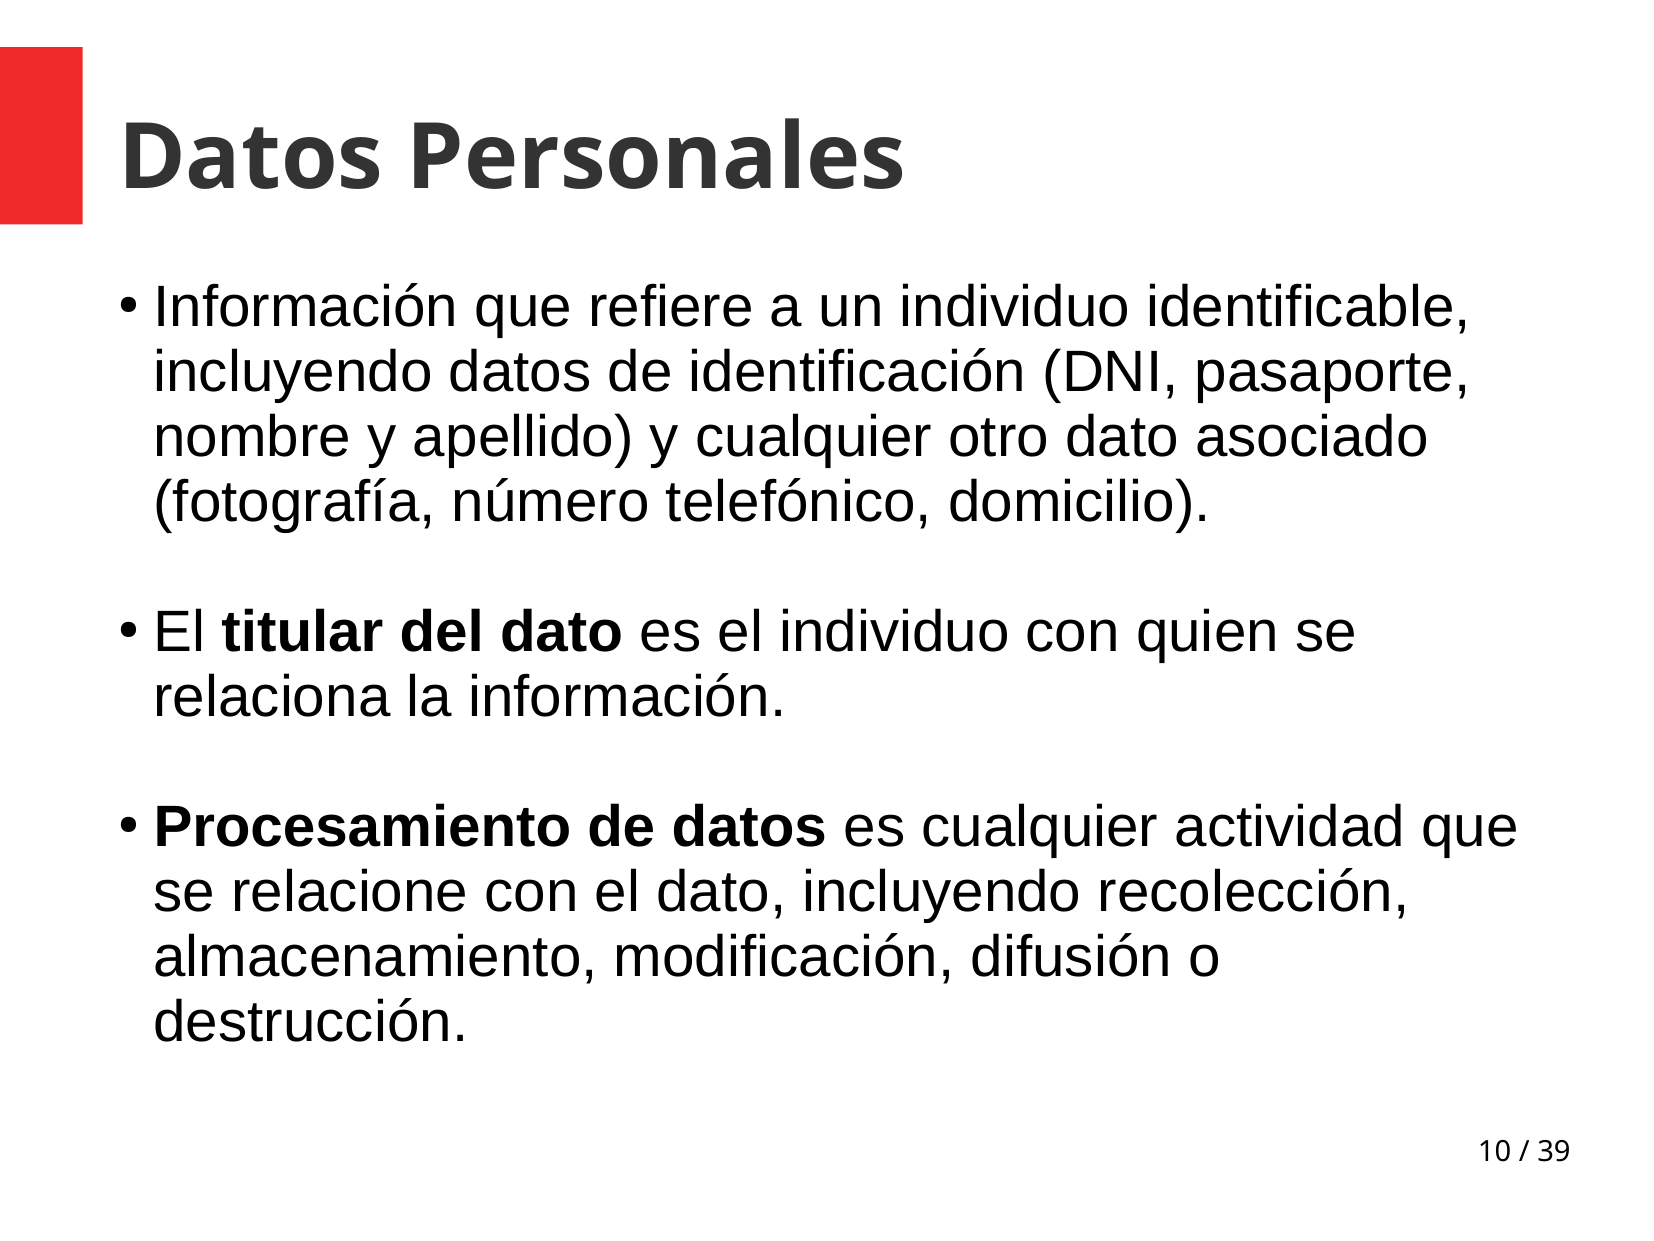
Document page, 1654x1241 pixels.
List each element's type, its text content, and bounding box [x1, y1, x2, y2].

title Datos Personales [118, 49, 1571, 257]
subtitle Información que refiere a un individuo identificable, incluyendo datos de identificación (DNI, pasaporte, nombre y apellido) y cualquier otro dato asociado (fotografía, número telefónico, domicilio). El titular del dato es el individuo con quien se relaciona la información. Procesamiento de datos es cualquier actividad que se relacione con el dato, incluyendo recolección, almacenamiento, modificación, difusión o destrucción. [118, 273, 1536, 1054]
